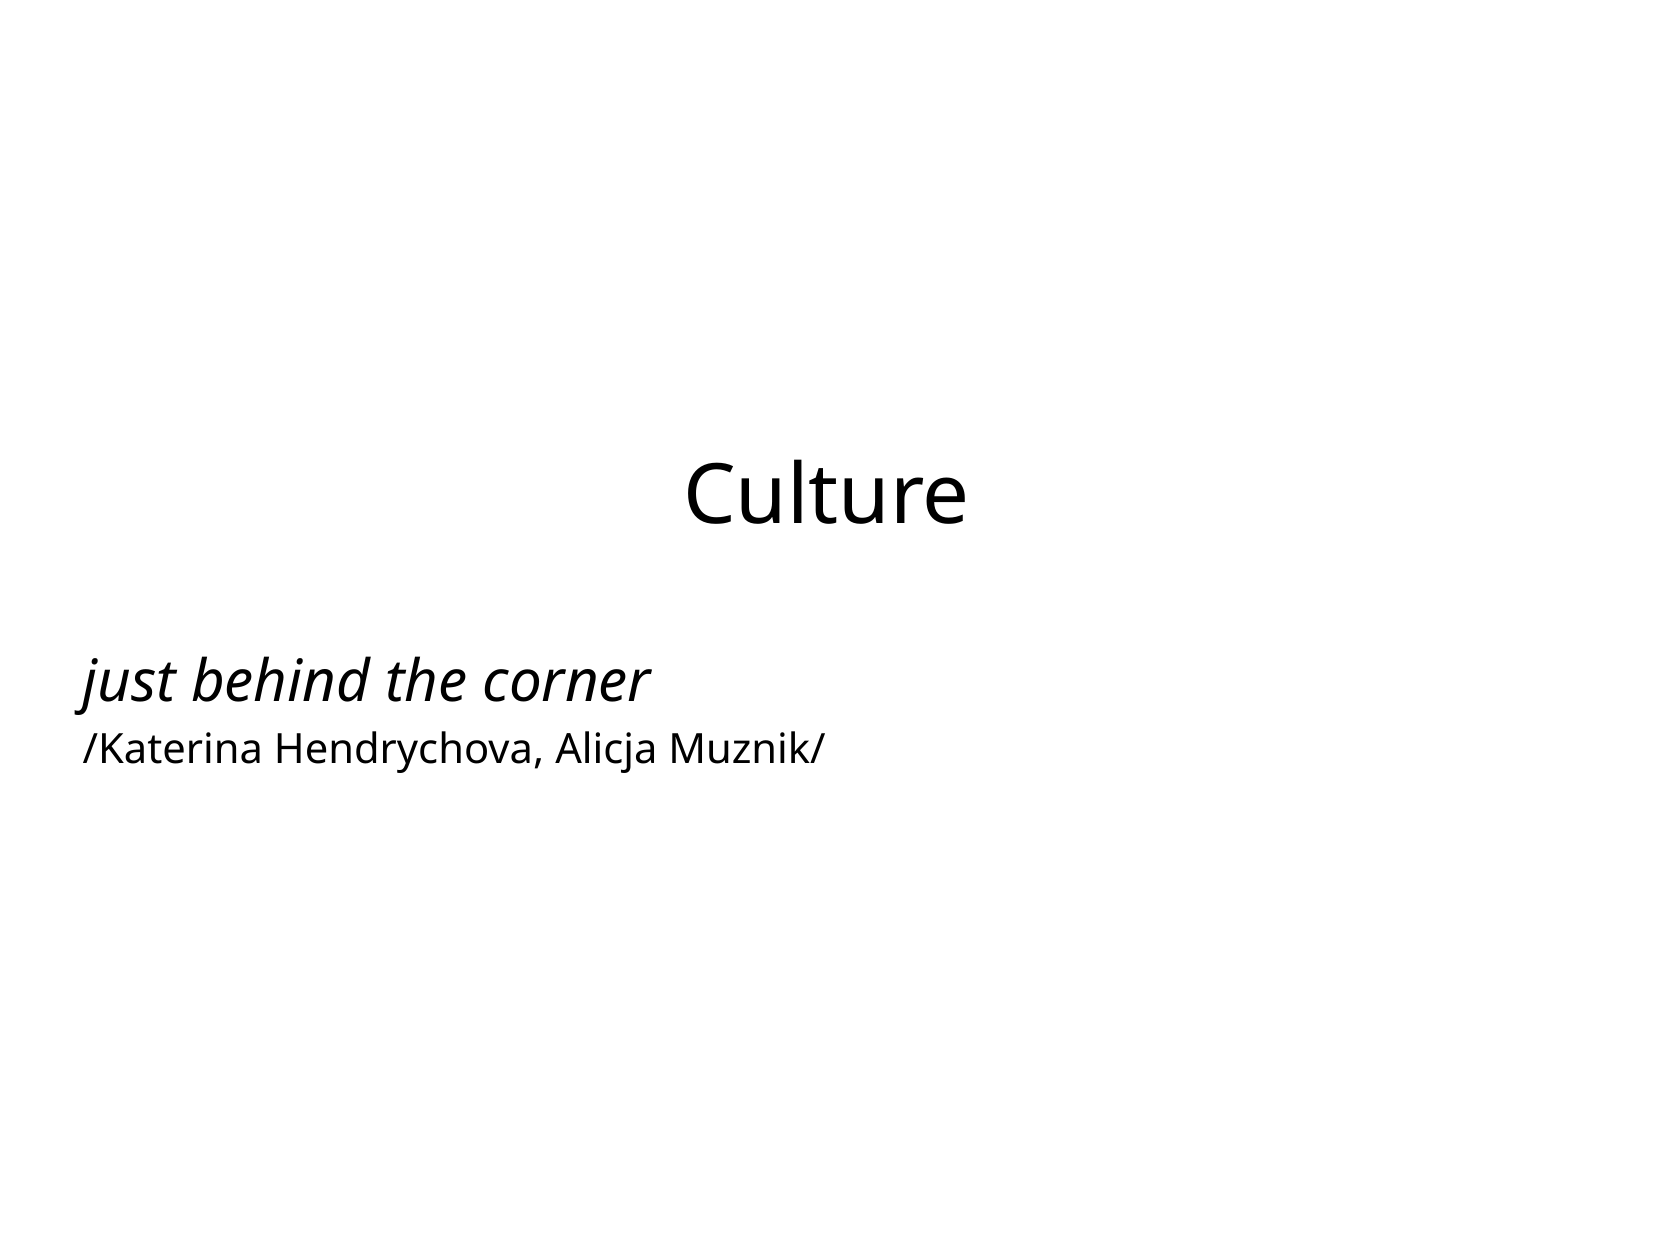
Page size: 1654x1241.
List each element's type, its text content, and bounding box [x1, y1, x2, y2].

subtitle Culture just behind the corner /Katerina Hendrychova, Alicja Muznik/ [82, 200, 1571, 1010]
